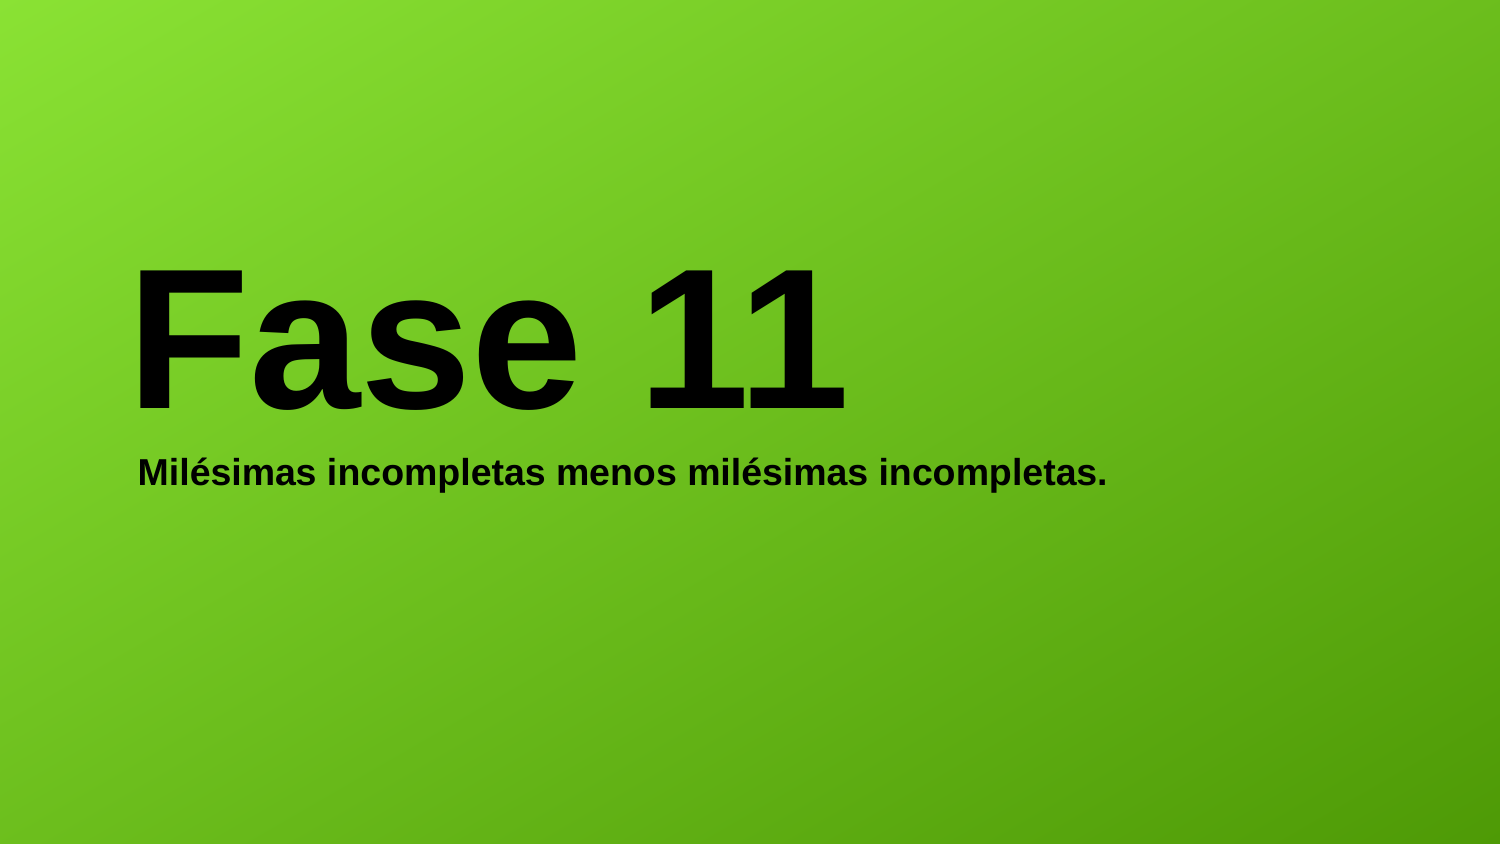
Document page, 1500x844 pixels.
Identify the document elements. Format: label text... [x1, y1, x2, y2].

text_box Fase 11 Milésimas incompletas menos milésimas incompletas. [112, 318, 1388, 508]
